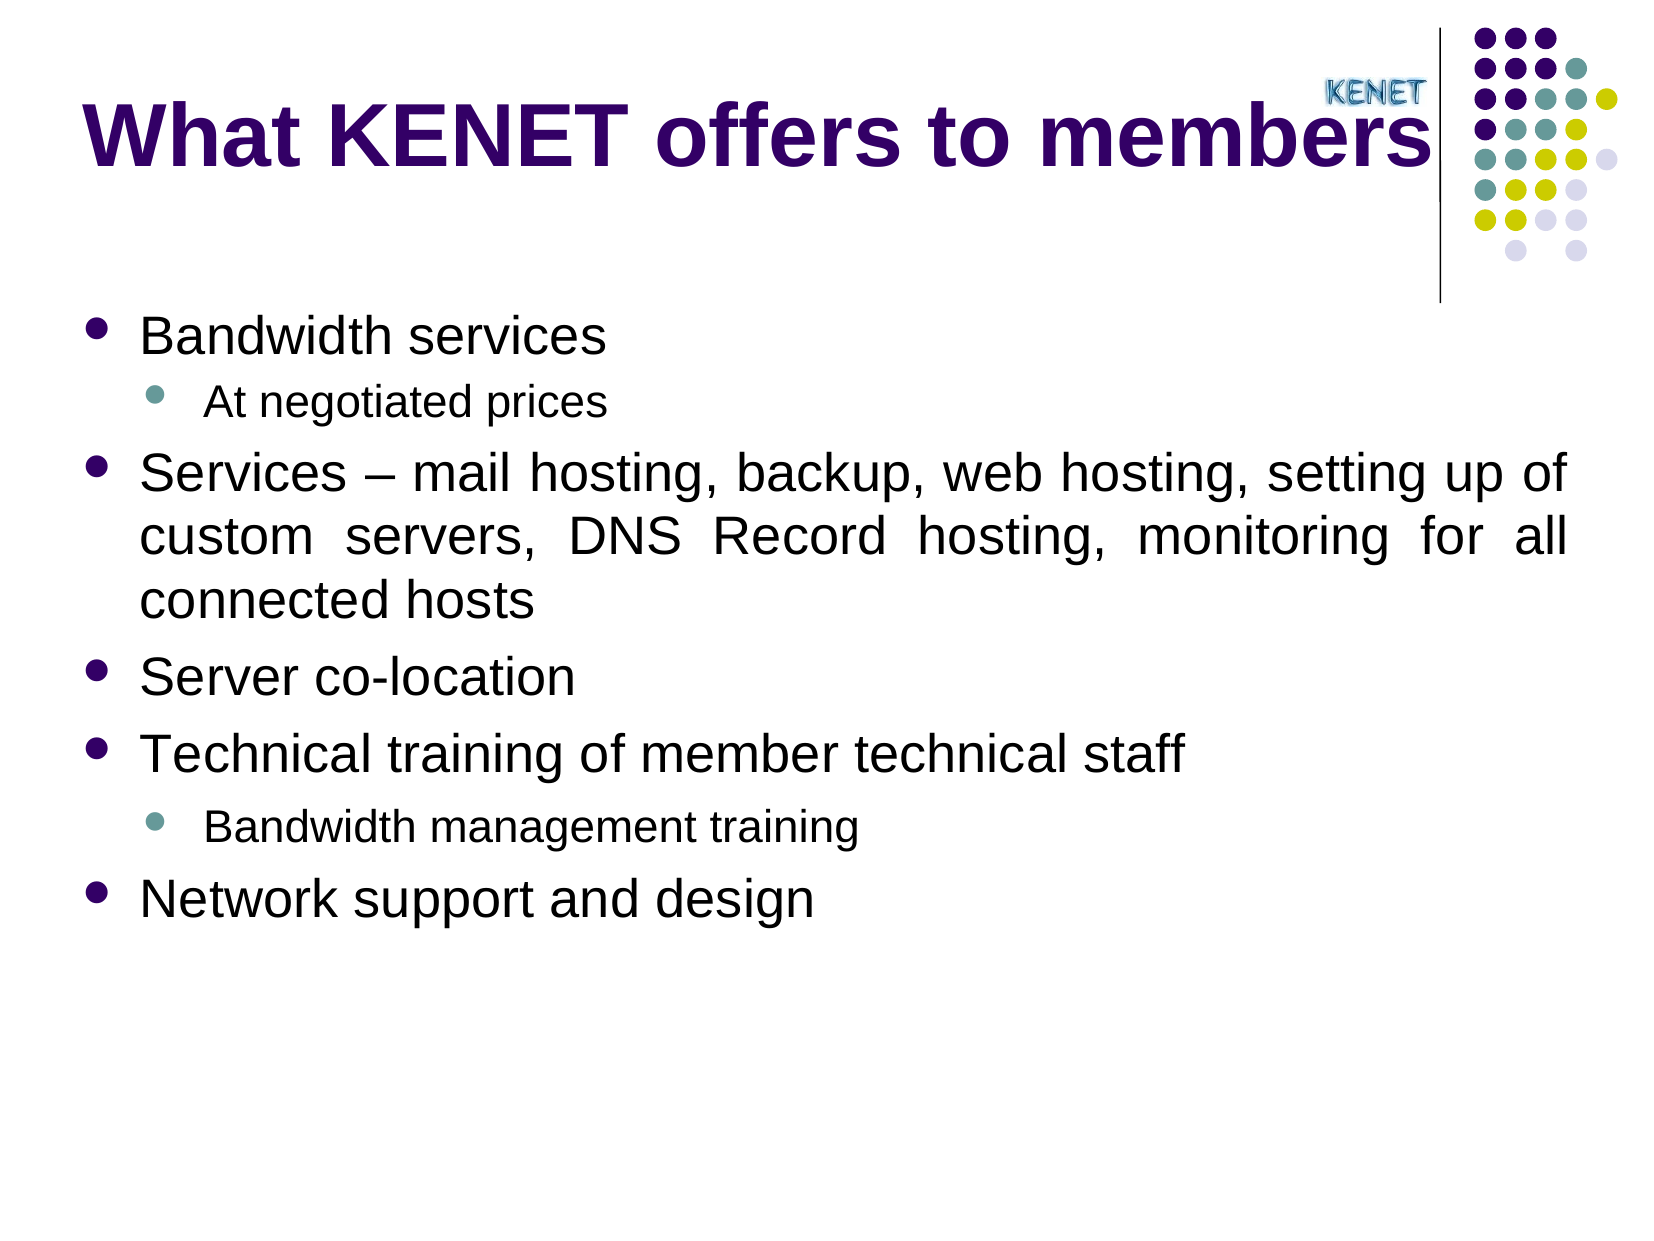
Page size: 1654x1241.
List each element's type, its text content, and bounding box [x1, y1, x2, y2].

text_box What KENET offers to members [82, 29, 1446, 249]
text_box Bandwidth services At negotiated prices Services – mail hosting, backup, web hosting, setting up of custom servers, DNS Record hosting, monitoring for all connected hosts Server co-location Technical training of member technical staff Bandwidth management training Network support and design [82, 310, 1571, 1095]
